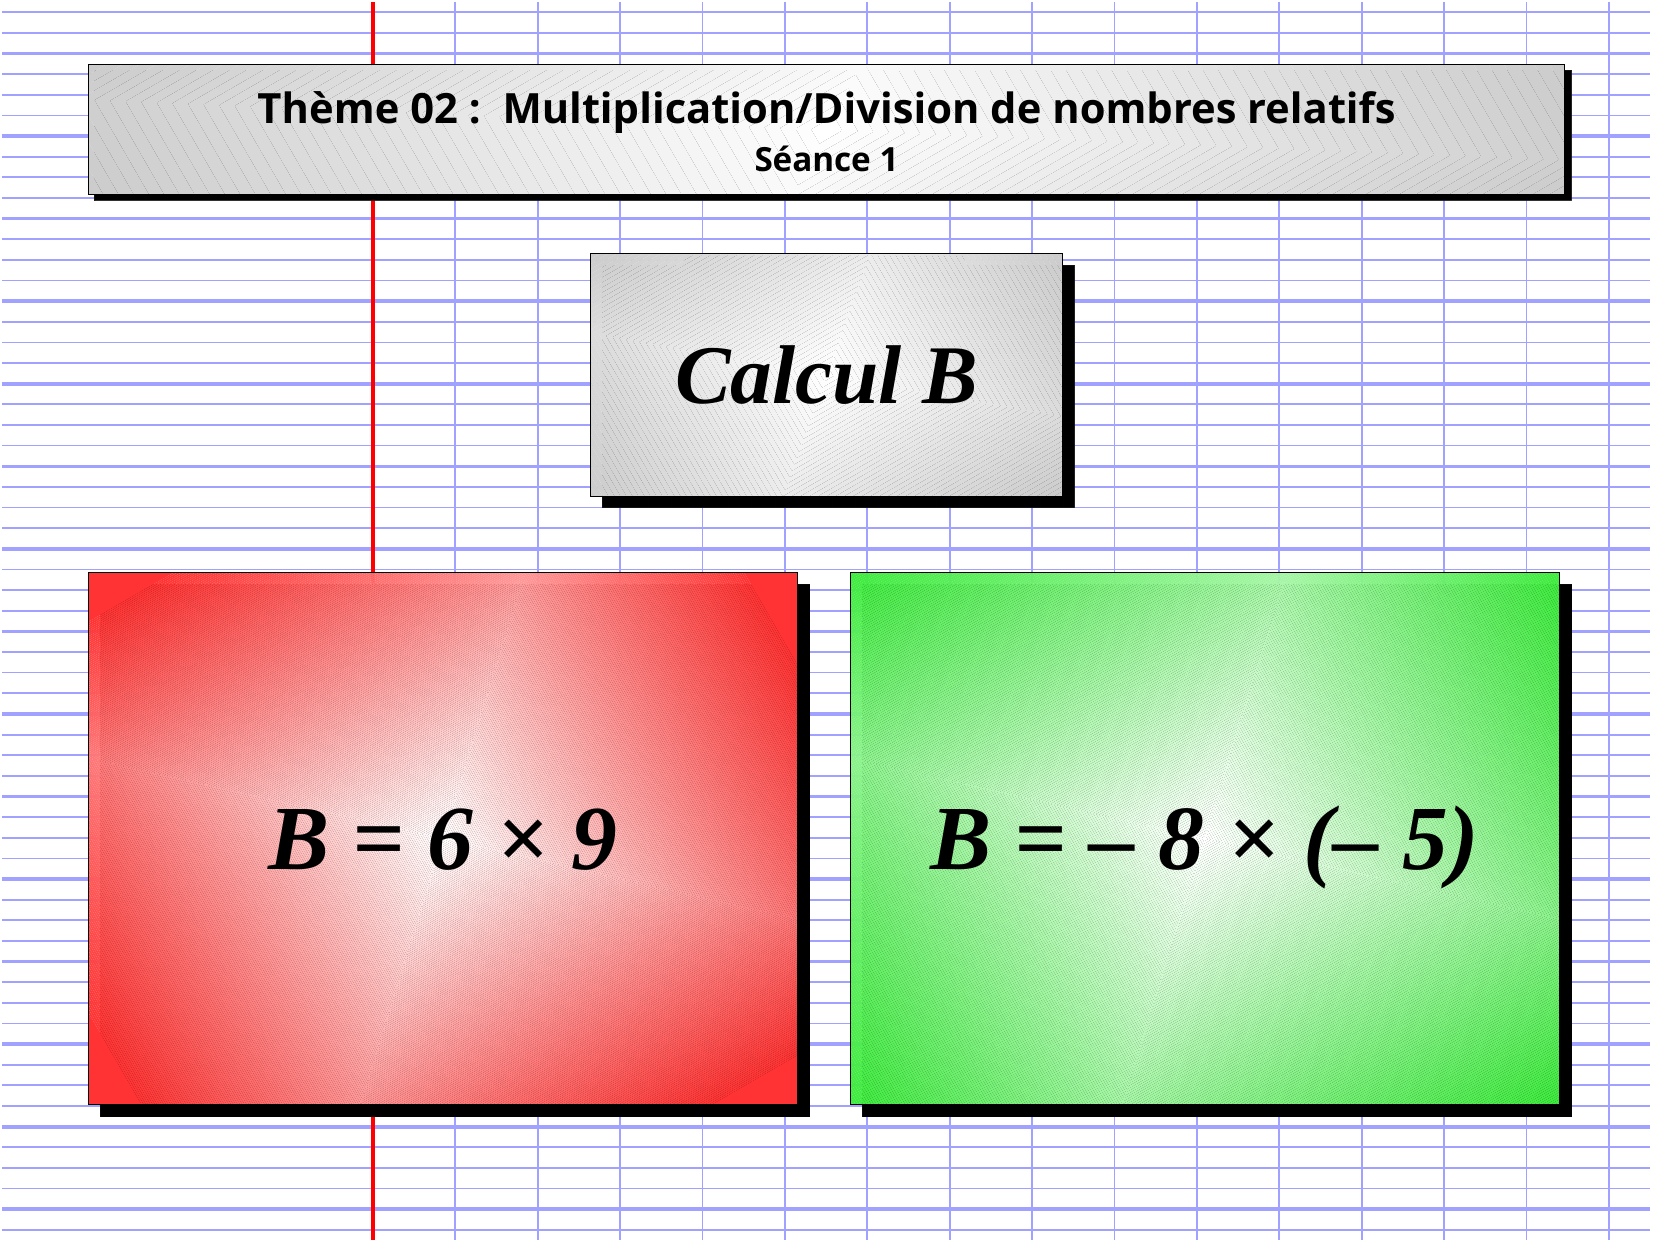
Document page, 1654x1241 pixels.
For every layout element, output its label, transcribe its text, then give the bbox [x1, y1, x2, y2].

text_box Thème 02 : Multiplication/Division de nombres relatifs Séance 1 [88, 64, 1565, 195]
text_box B = – 8 × (– 5) [850, 572, 1560, 1105]
text_box Calcul B [590, 253, 1063, 497]
text_box B = 6 × 9 [88, 572, 798, 1105]
picture [0, 0, 1654, 1241]
